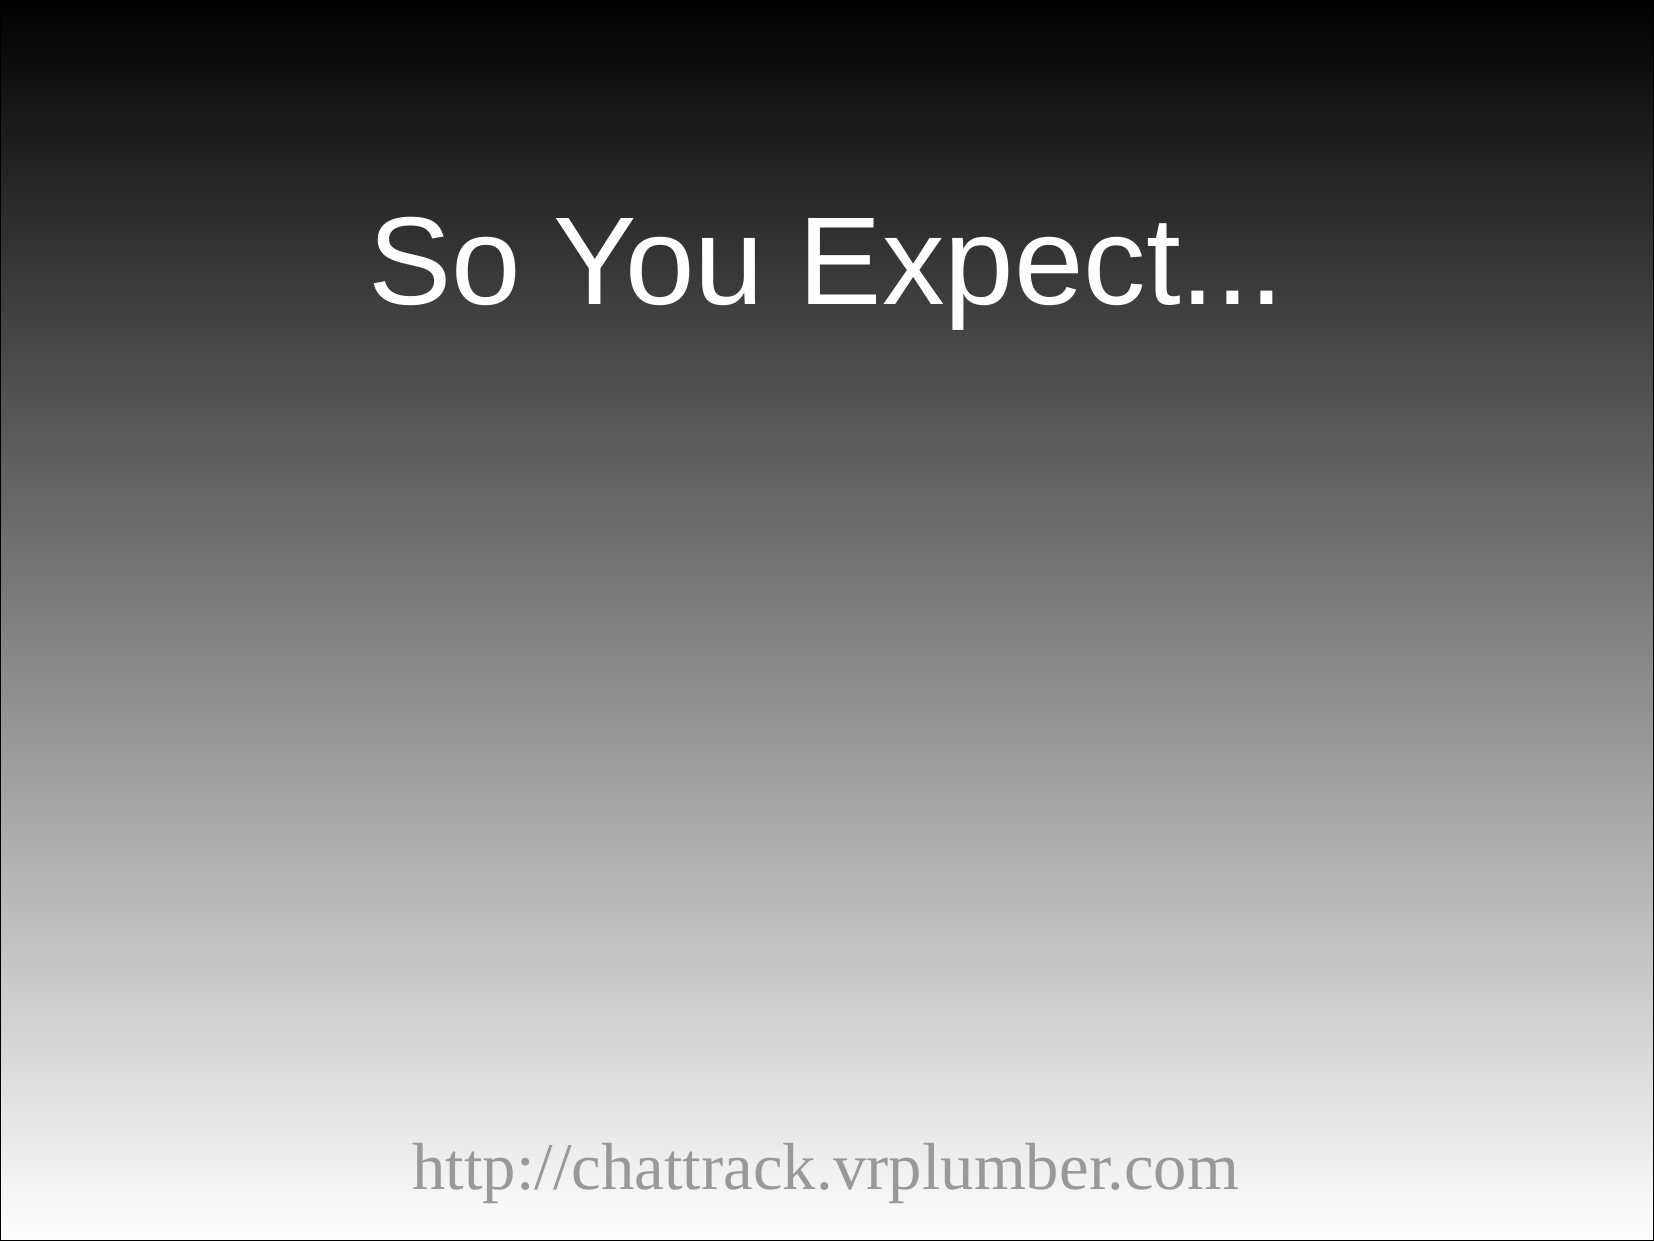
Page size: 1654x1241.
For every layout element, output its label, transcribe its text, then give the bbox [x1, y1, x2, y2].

title So You Expect... [0, 56, 1654, 466]
